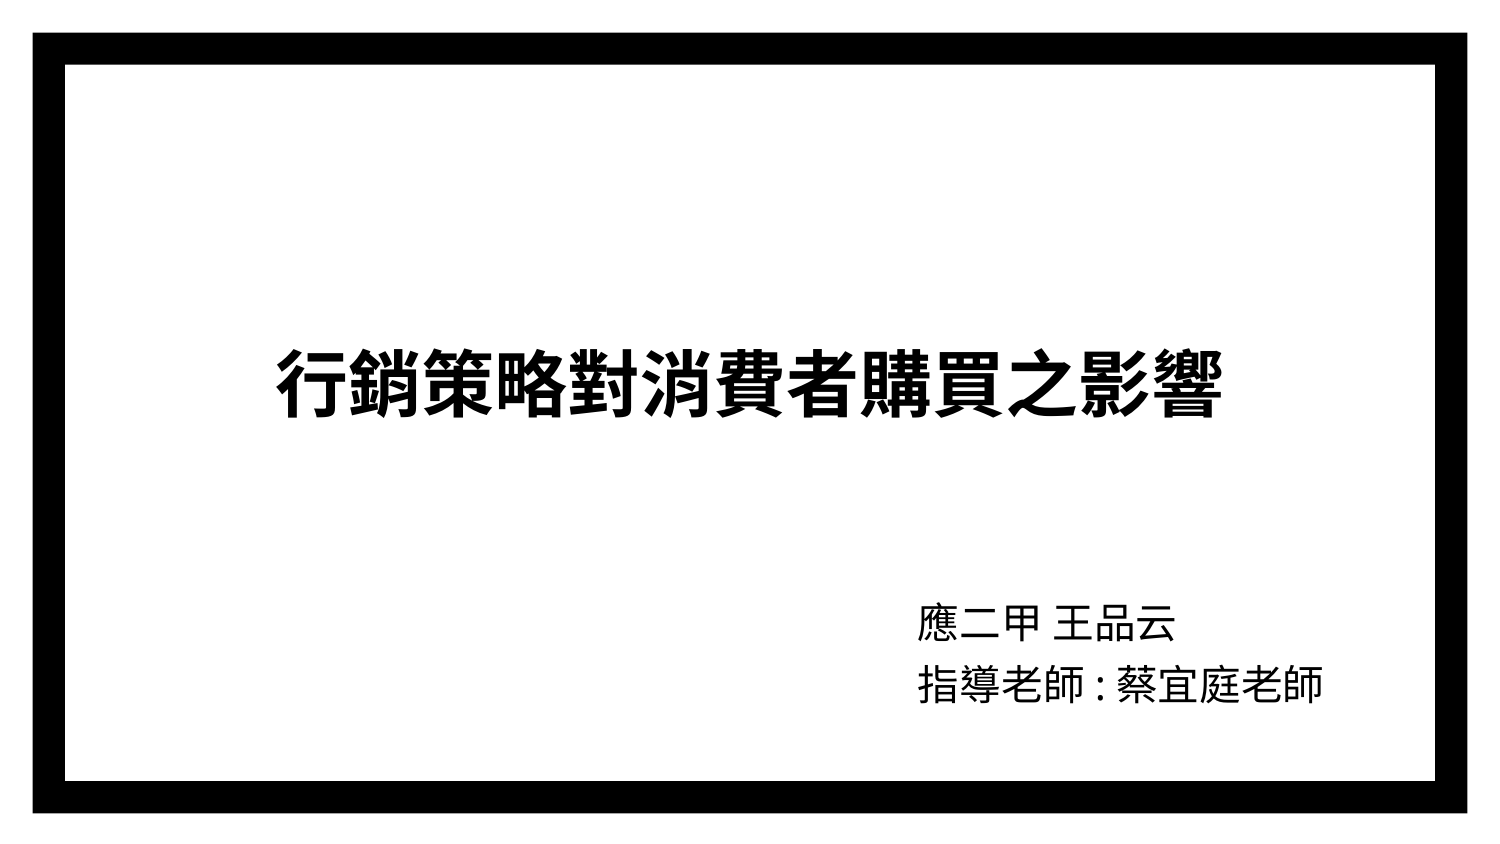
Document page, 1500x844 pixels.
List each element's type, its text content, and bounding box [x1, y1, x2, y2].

text_box 應二甲 王品云 指導老師:蔡宜庭老師 [902, 581, 1458, 751]
title 行銷策略對消費者購買之影響 [56, 288, 1444, 442]
